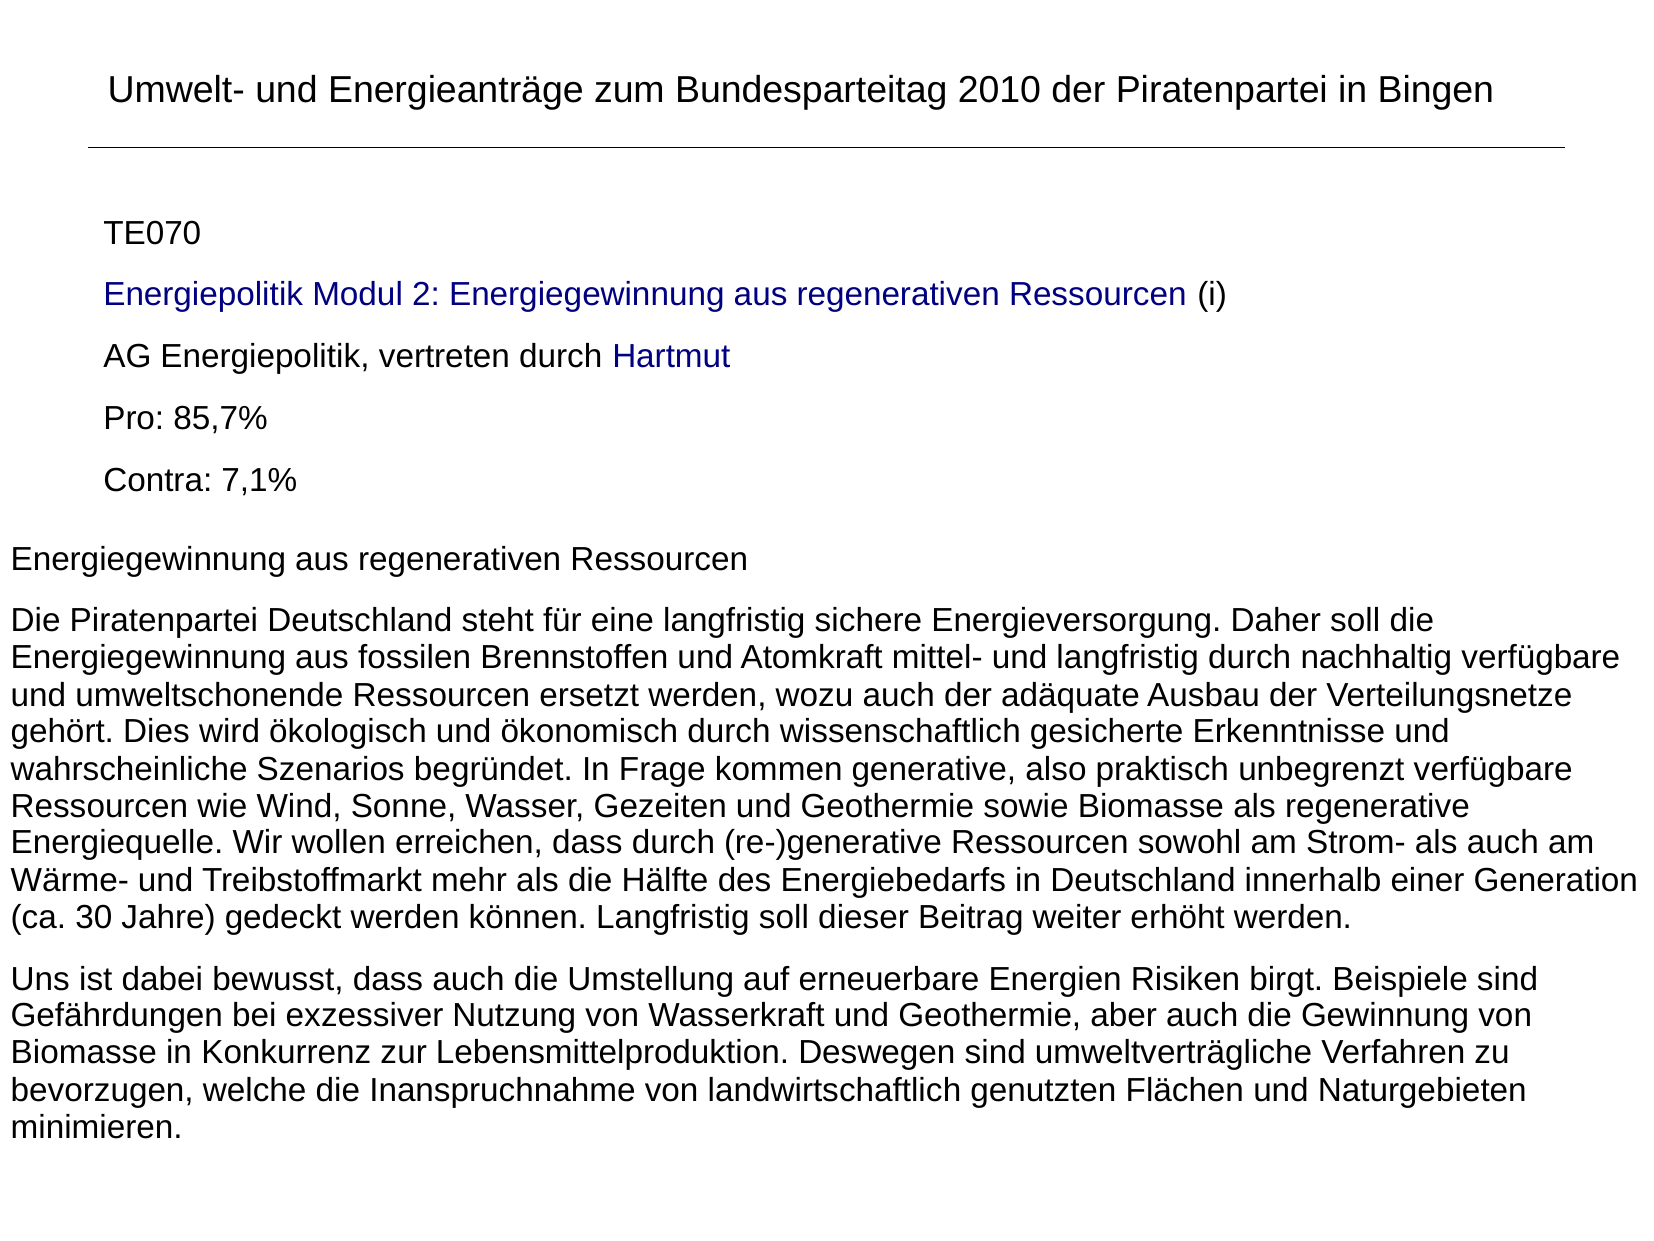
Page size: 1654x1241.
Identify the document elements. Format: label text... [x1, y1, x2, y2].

text_box Energiegewinnung aus regenerativen Ressourcen Die Piratenpartei Deutschland steht für eine langfristig sichere Energieversorgung. Daher soll die Energiegewinnung aus fossilen Brennstoffen und Atomkraft mittel- und langfristig durch nachhaltig verfügbare und umweltschonende Ressourcen ersetzt werden, wozu auch der adäquate Ausbau der Verteilungsnetze gehört. Dies wird ökologisch und ökonomisch durch wissenschaftlich gesicherte Erkenntnisse und wahrscheinliche Szenarios begründet. In Frage kommen generative, also praktisch unbegrenzt verfügbare Ressourcen wie Wind, Sonne, Wasser, Gezeiten und Geothermie sowie Biomasse als regenerative Energiequelle. Wir wollen erreichen, dass durch (re-)generative Ressourcen sowohl am Strom- als auch am Wärme- und Treibstoffmarkt mehr als die Hälfte des Energiebedarfs in Deutschland innerhalb einer Generation (ca. 30 Jahre) gedeckt werden können. Langfristig soll dieser Beitrag weiter erhöht werden. Uns ist dabei bewusst, dass auch die Umstellung auf erneuerbare Energien Risiken birgt. Beispiele sind Gefährdungen bei exzessiver Nutzung von Wasserkraft und Geothermie, aber auch die Gewinnung von Biomasse in Konkurrenz zur Lebensmittelproduktion. Deswegen sind umweltverträgliche Verfahren zu bevorzugen, welche die Inanspruchnahme von landwirtschaftlich genutzten Flächen und Naturgebieten minimieren. [0, 532, 1654, 1201]
text_box TE070 Energiepolitik Modul 2: Energiegewinnung aus regenerativen Ressourcen (i) AG Energiepolitik, vertreten durch Hartmut Pro: 85,7% Contra: 7,1% [88, 206, 1536, 532]
